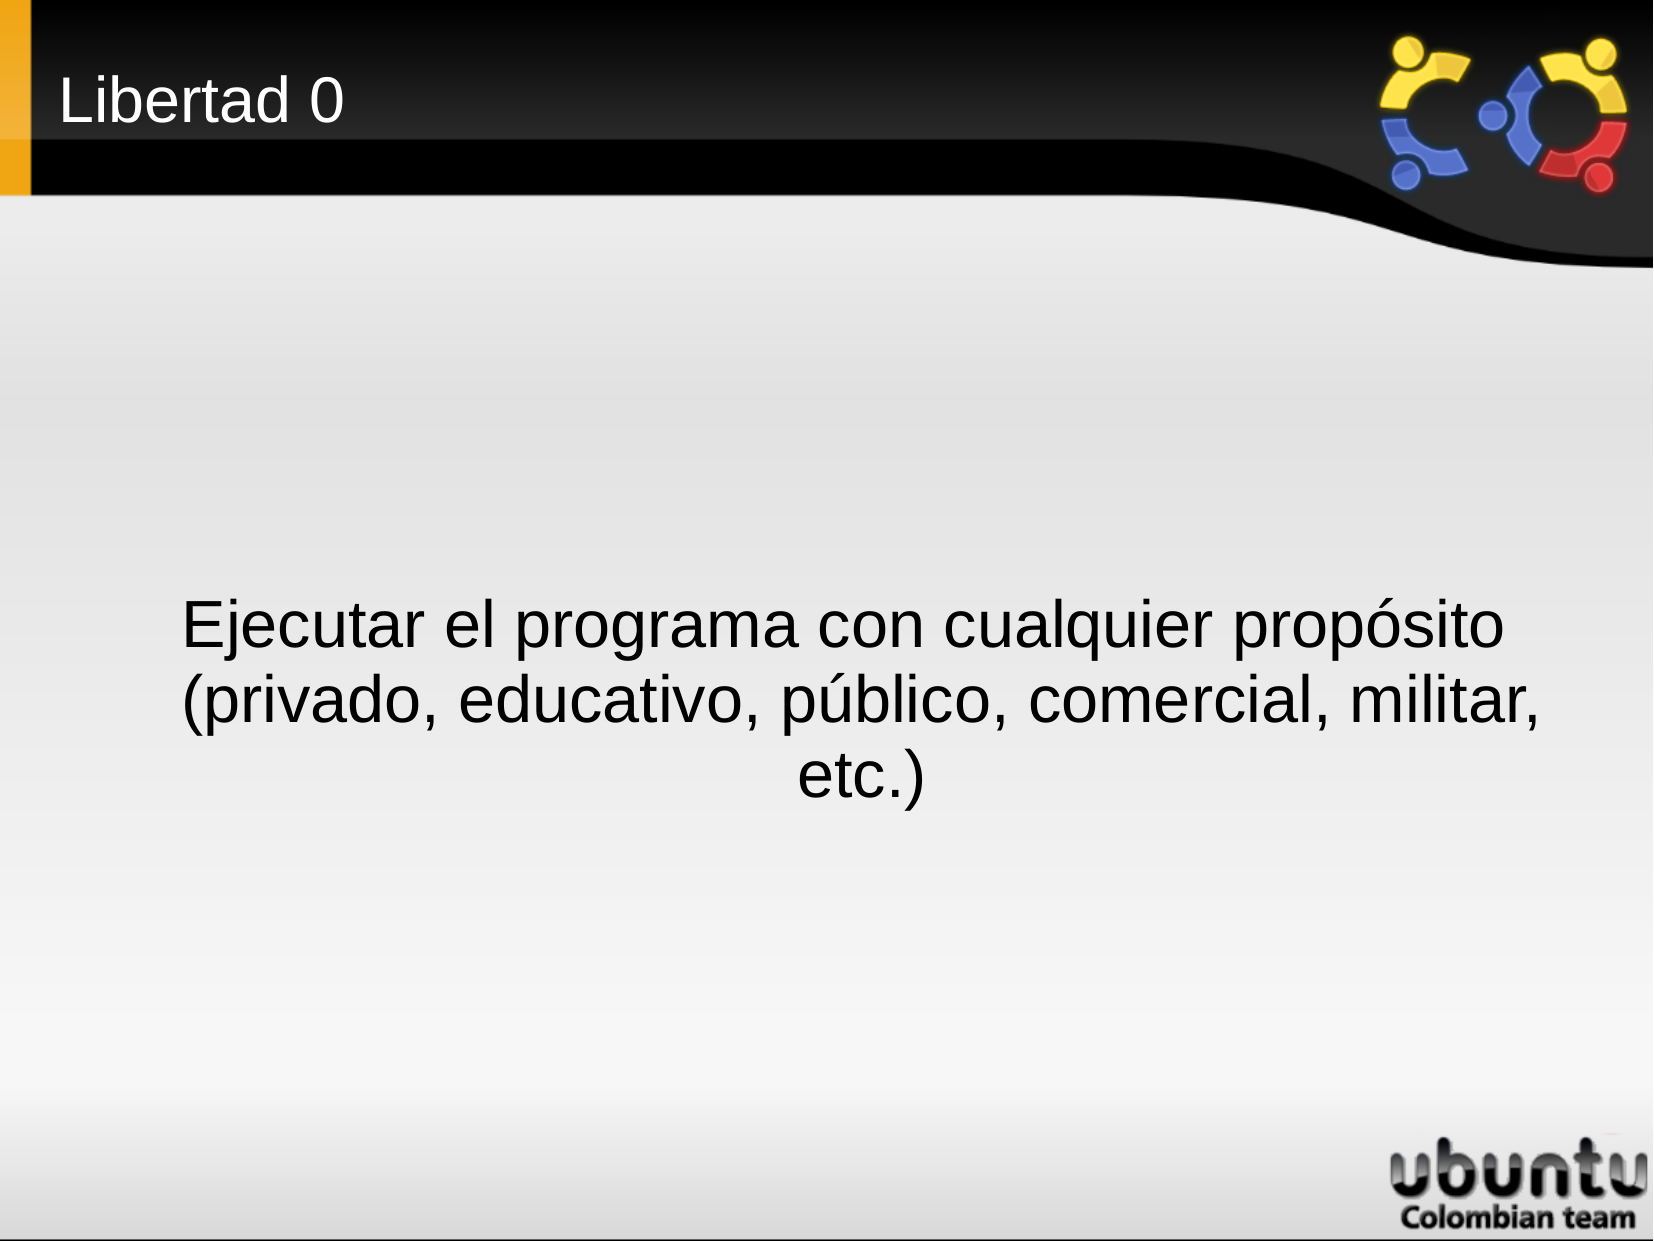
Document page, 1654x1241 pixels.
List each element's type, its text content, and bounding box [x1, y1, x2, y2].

subtitle Ejecutar el programa con cualquier propósito (privado, educativo, público, comercial, militar, etc.) [82, 297, 1571, 1102]
picture [0, 0, 1653, 1241]
title Libertad 0 [59, 48, 1376, 153]
